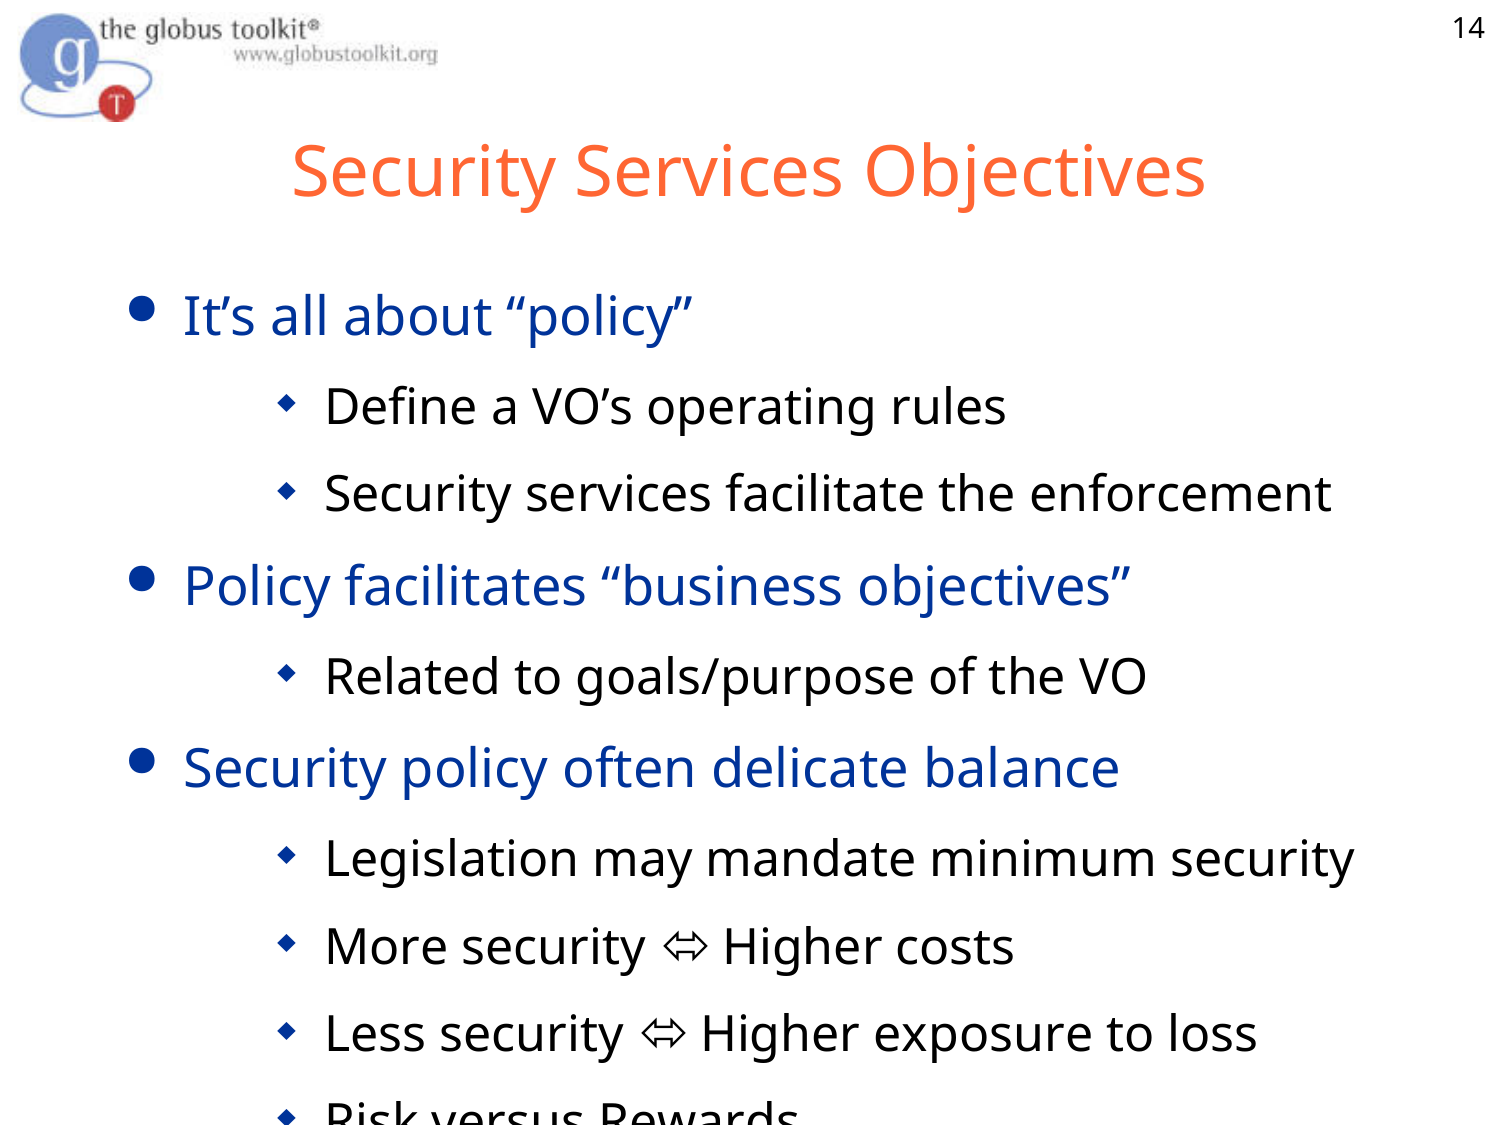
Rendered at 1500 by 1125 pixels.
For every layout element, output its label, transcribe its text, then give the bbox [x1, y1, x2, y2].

title Security Services Objectives [112, 99, 1388, 225]
list It’s all about “policy” Define a VO’s operating rules Security services facilitate the enforcement Policy facilitates “business objectives” Related to goals/purpose of the VO Security policy often delicate balance Legislation may mandate minimum security More security  Higher costs Less security  Higher exposure to loss Risk versus Rewards [112, 262, 1388, 1069]
picture [17, 12, 438, 122]
